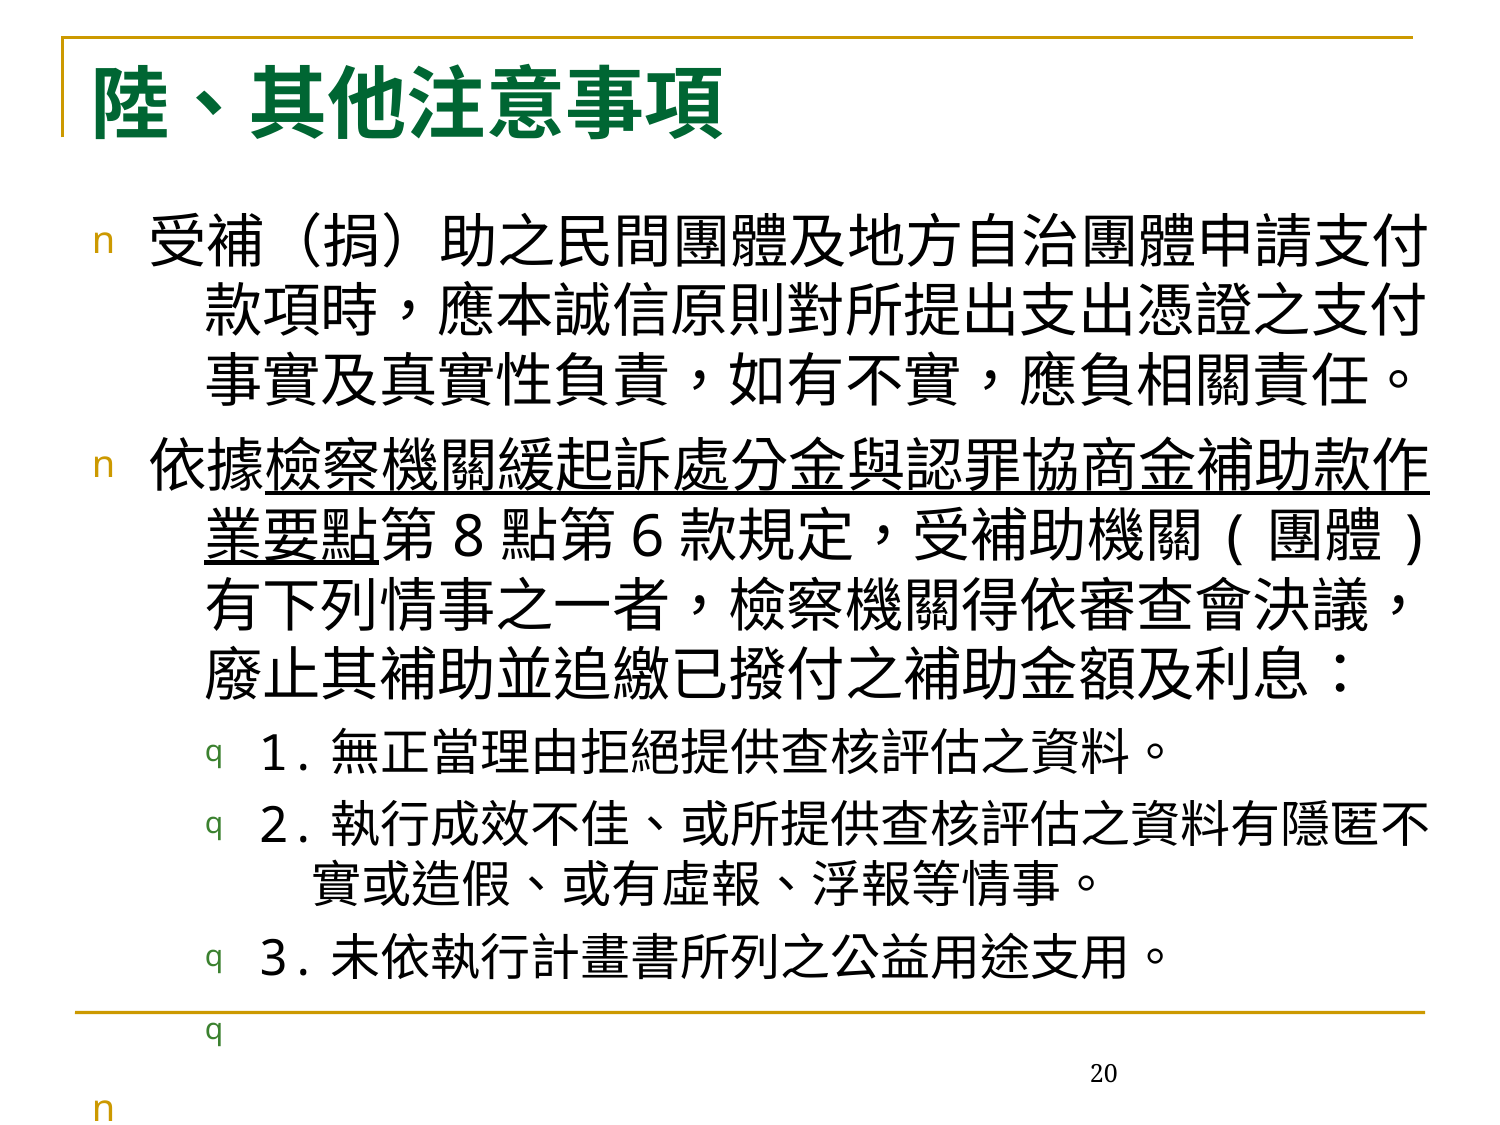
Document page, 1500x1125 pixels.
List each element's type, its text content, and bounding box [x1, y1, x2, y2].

list 受補（捐）助之民間團體及地方自治團體申請支付款項時，應本誠信原則對所提出支出憑證之支付事實及真實性負責，如有不實，應負相關責任。 依據檢察機關緩起訴處分金與認罪協商金補助款作業要點第8點第6款規定，受補助機關(團體)有下列情事之一者，檢察機關得依審查會決議，廢止其補助並追繳已撥付之補助金額及利息： 1.無正當理由拒絕提供查核評估之資料。 2.執行成效不佳、或所提供查核評估之資料有隱匿不實或造假、或有虛報、浮報等情事。 3.未依執行計畫書所列之公益用途支用。 [76, 196, 1449, 1012]
title 陸、其他注意事項 [75, 45, 1426, 233]
text_box [1074, 1024, 1426, 1100]
